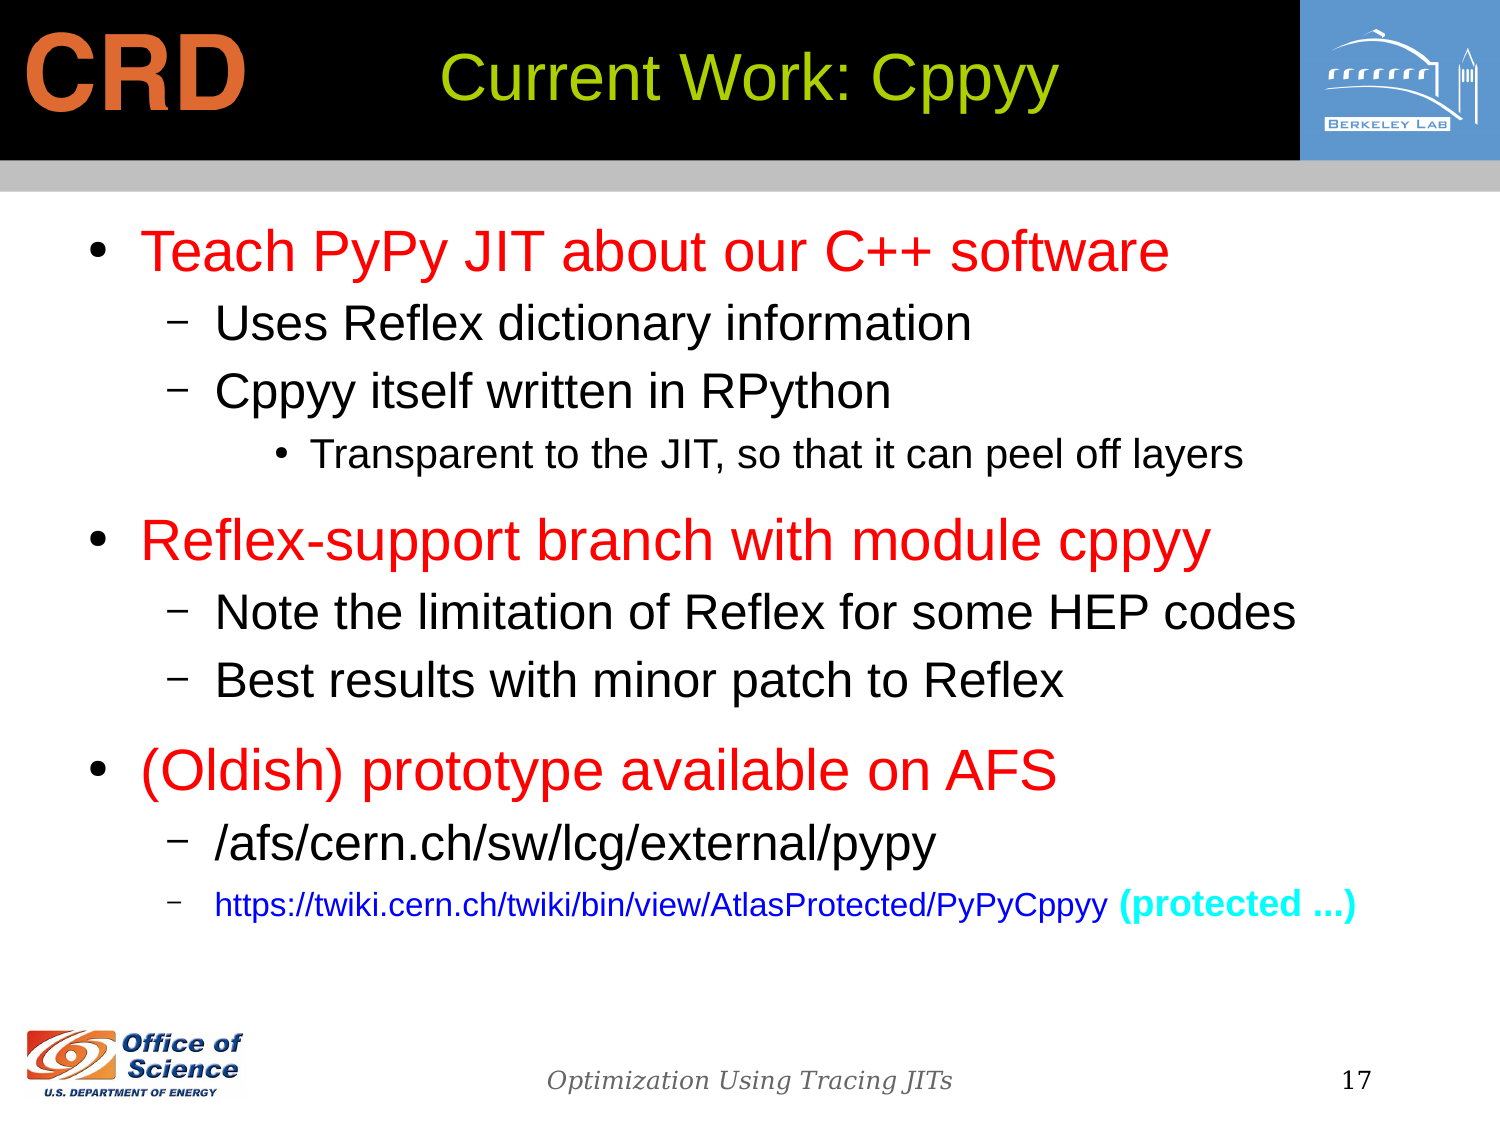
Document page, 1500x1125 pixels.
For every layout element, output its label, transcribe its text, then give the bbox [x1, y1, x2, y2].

picture [1300, 0, 1500, 160]
title Current Work: Cppyy [306, 0, 1194, 156]
list Teach PyPy JIT about our C++ software Uses Reflex dictionary information Cppyy itself written in RPython Transparent to the JIT, so that it can peel off layers Reflex-support branch with module cppyy Note the limitation of Reflex for some HEP codes Best results with minor patch to Reflex (Oldish) prototype available on AFS /afs/cern.ch/sw/lcg/external/pypy https://twiki.cern.ch/twiki/bin/view/AtlasProtected/PyPyCppyy (protected ...) [69, 218, 1422, 944]
picture [22, 1026, 246, 1100]
picture [0, 0, 266, 149]
